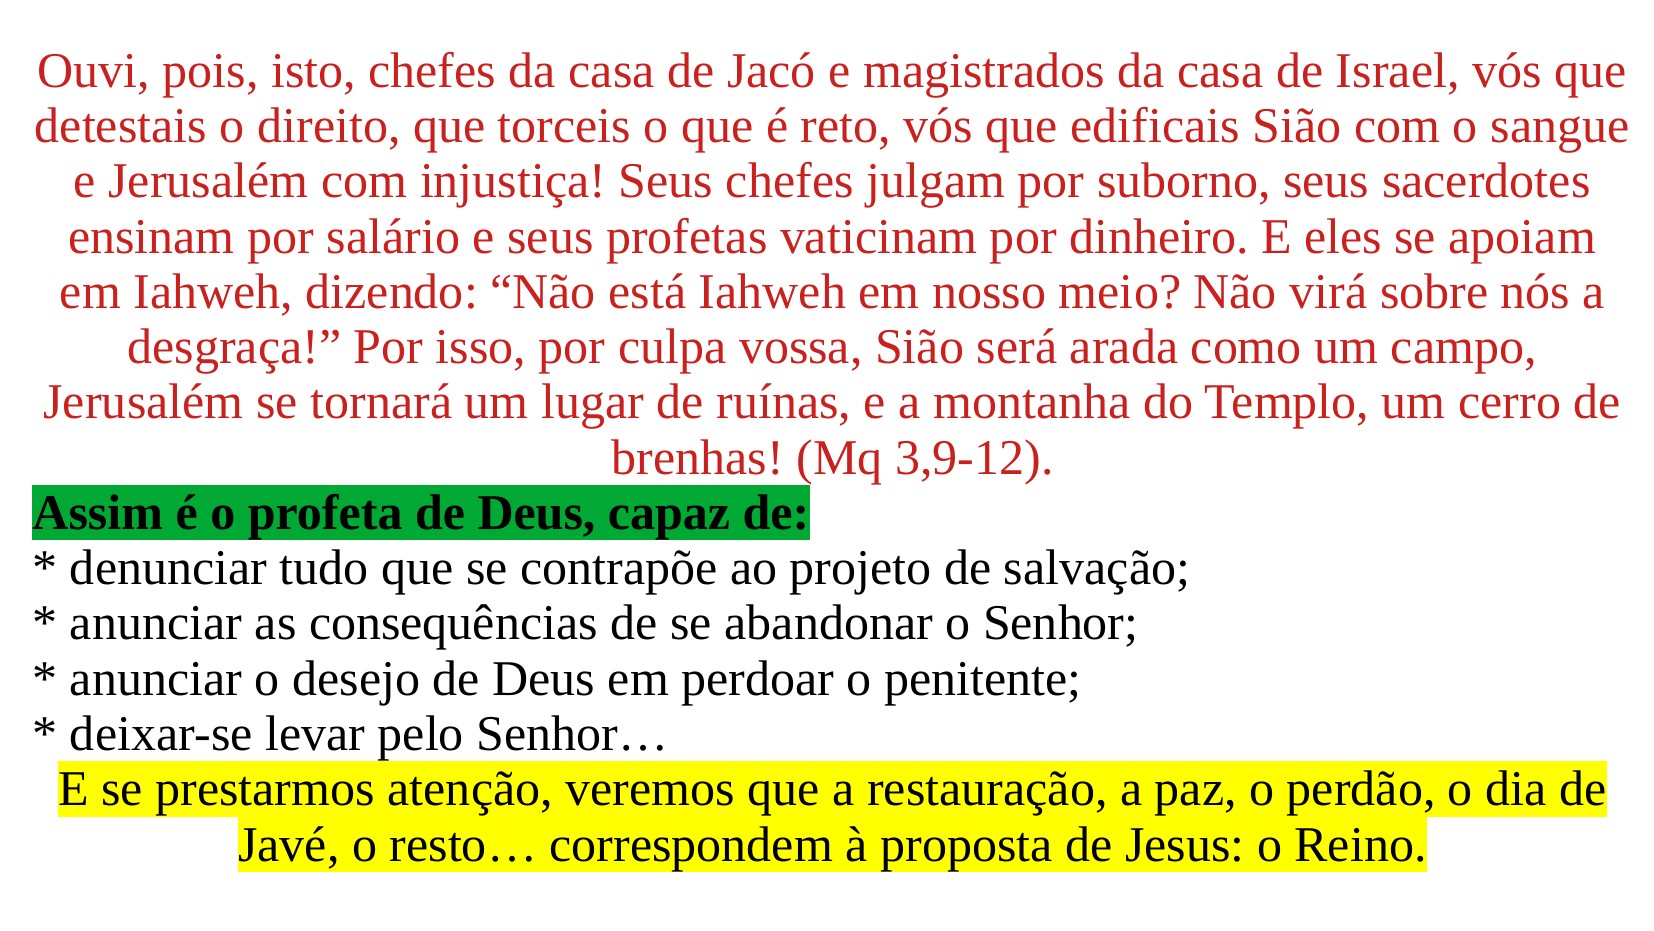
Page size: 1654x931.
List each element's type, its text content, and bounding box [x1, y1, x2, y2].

text_box Ouvi, pois, isto, chefes da casa de Jacó e magistrados da casa de Israel, vós que detestais o direito, que torceis o que é reto, vós que edificais Sião com o sangue e Jerusalém com injustiça! Seus chefes julgam por suborno, seus sacerdotes ensinam por salário e seus profetas vaticinam por dinheiro. E eles se apoiam em Iahweh, dizendo: “Não está Iahweh em nosso meio? Não virá sobre nós a desgraça!” Por isso, por culpa vossa, Sião será arada como um campo, Jerusalém se tornará um lugar de ruínas, e a montanha do Templo, um cerro de brenhas! (Mq 3,9-12). Assim é o profeta de Deus, capaz de: * denunciar tudo que se contrapõe ao projeto de salvação; * anunciar as consequências de se abandonar o Senhor; * anunciar o desejo de Deus em perdoar o penitente; * deixar-se levar pelo Senhor… E se prestarmos atenção, veremos que a restauração, a paz, o perdão, o dia de Javé, o resto… correspondem à proposta de Jesus: o Reino. [17, 35, 1648, 880]
